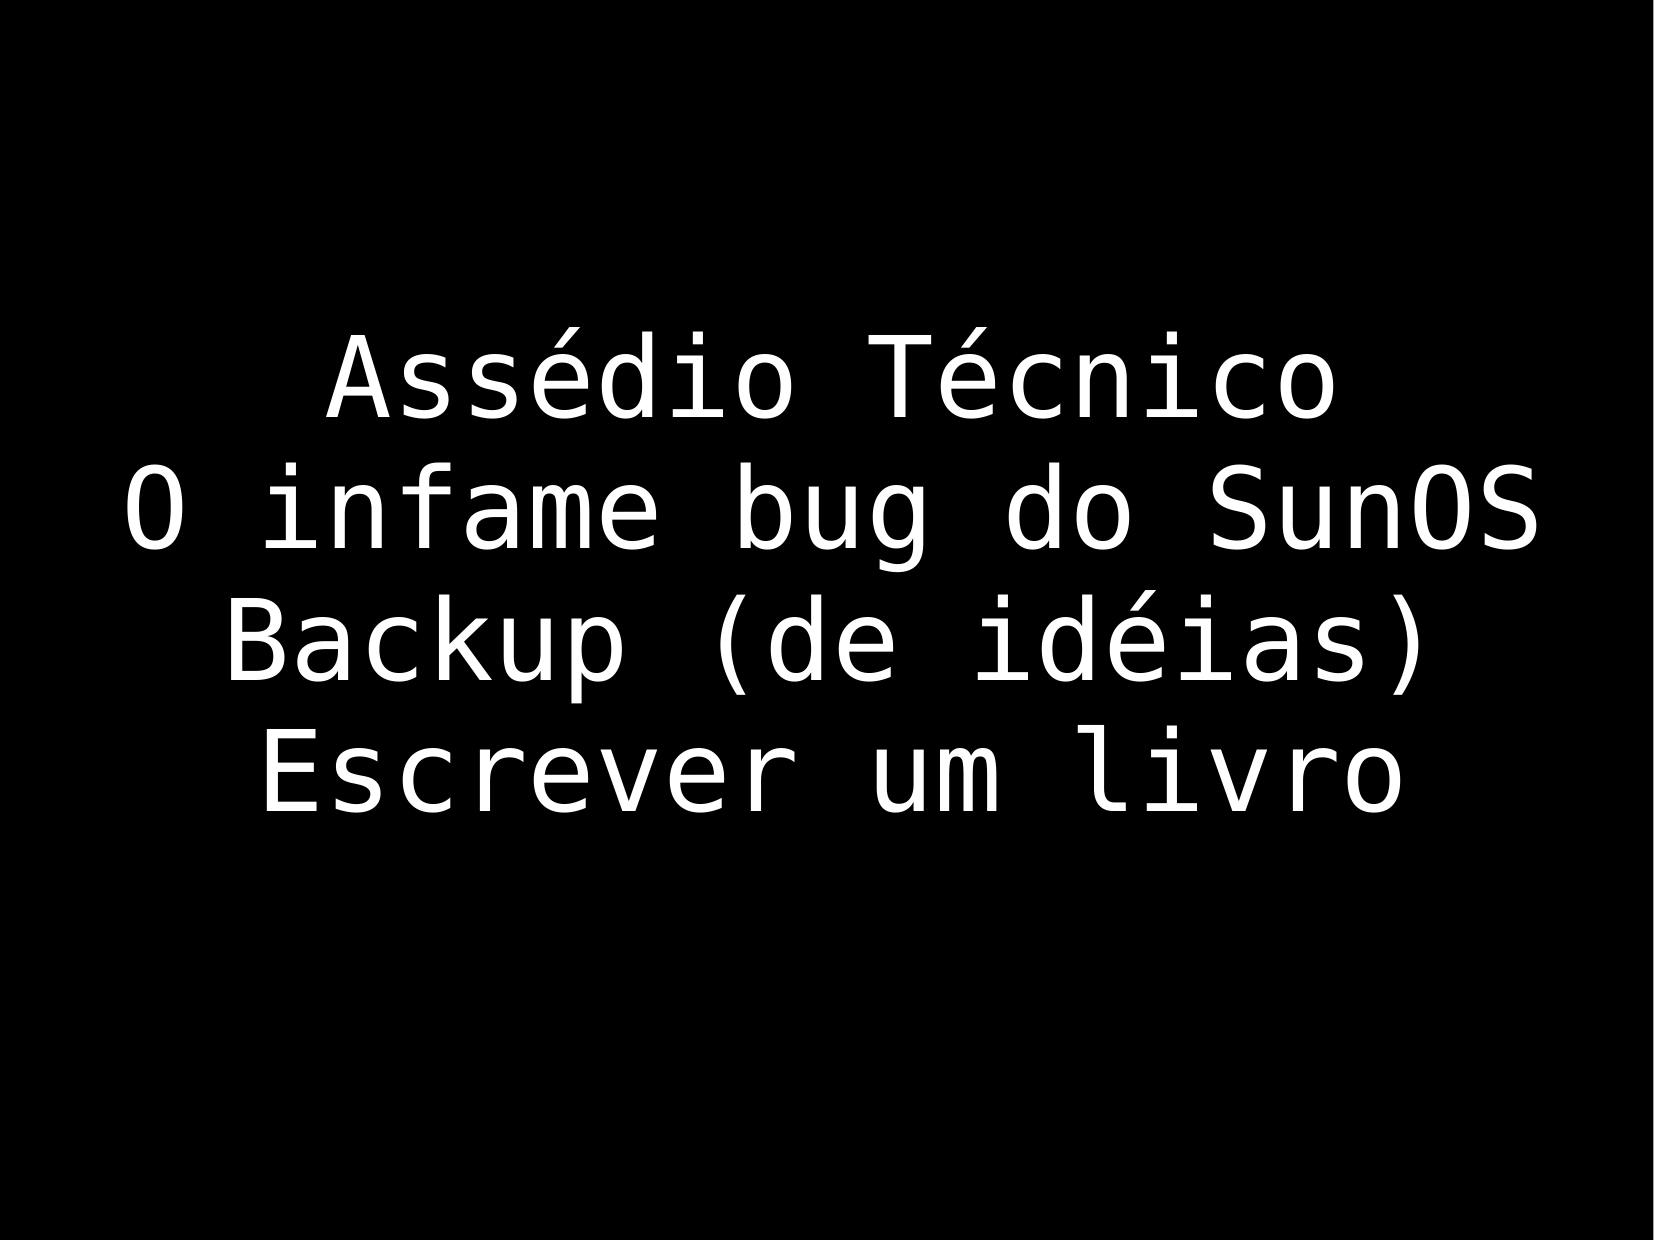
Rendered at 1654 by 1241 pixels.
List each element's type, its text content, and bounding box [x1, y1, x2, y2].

text_box Assédio Técnico O infame bug do SunOS Backup (de idéias) Escrever um livro [88, 182, 1577, 969]
